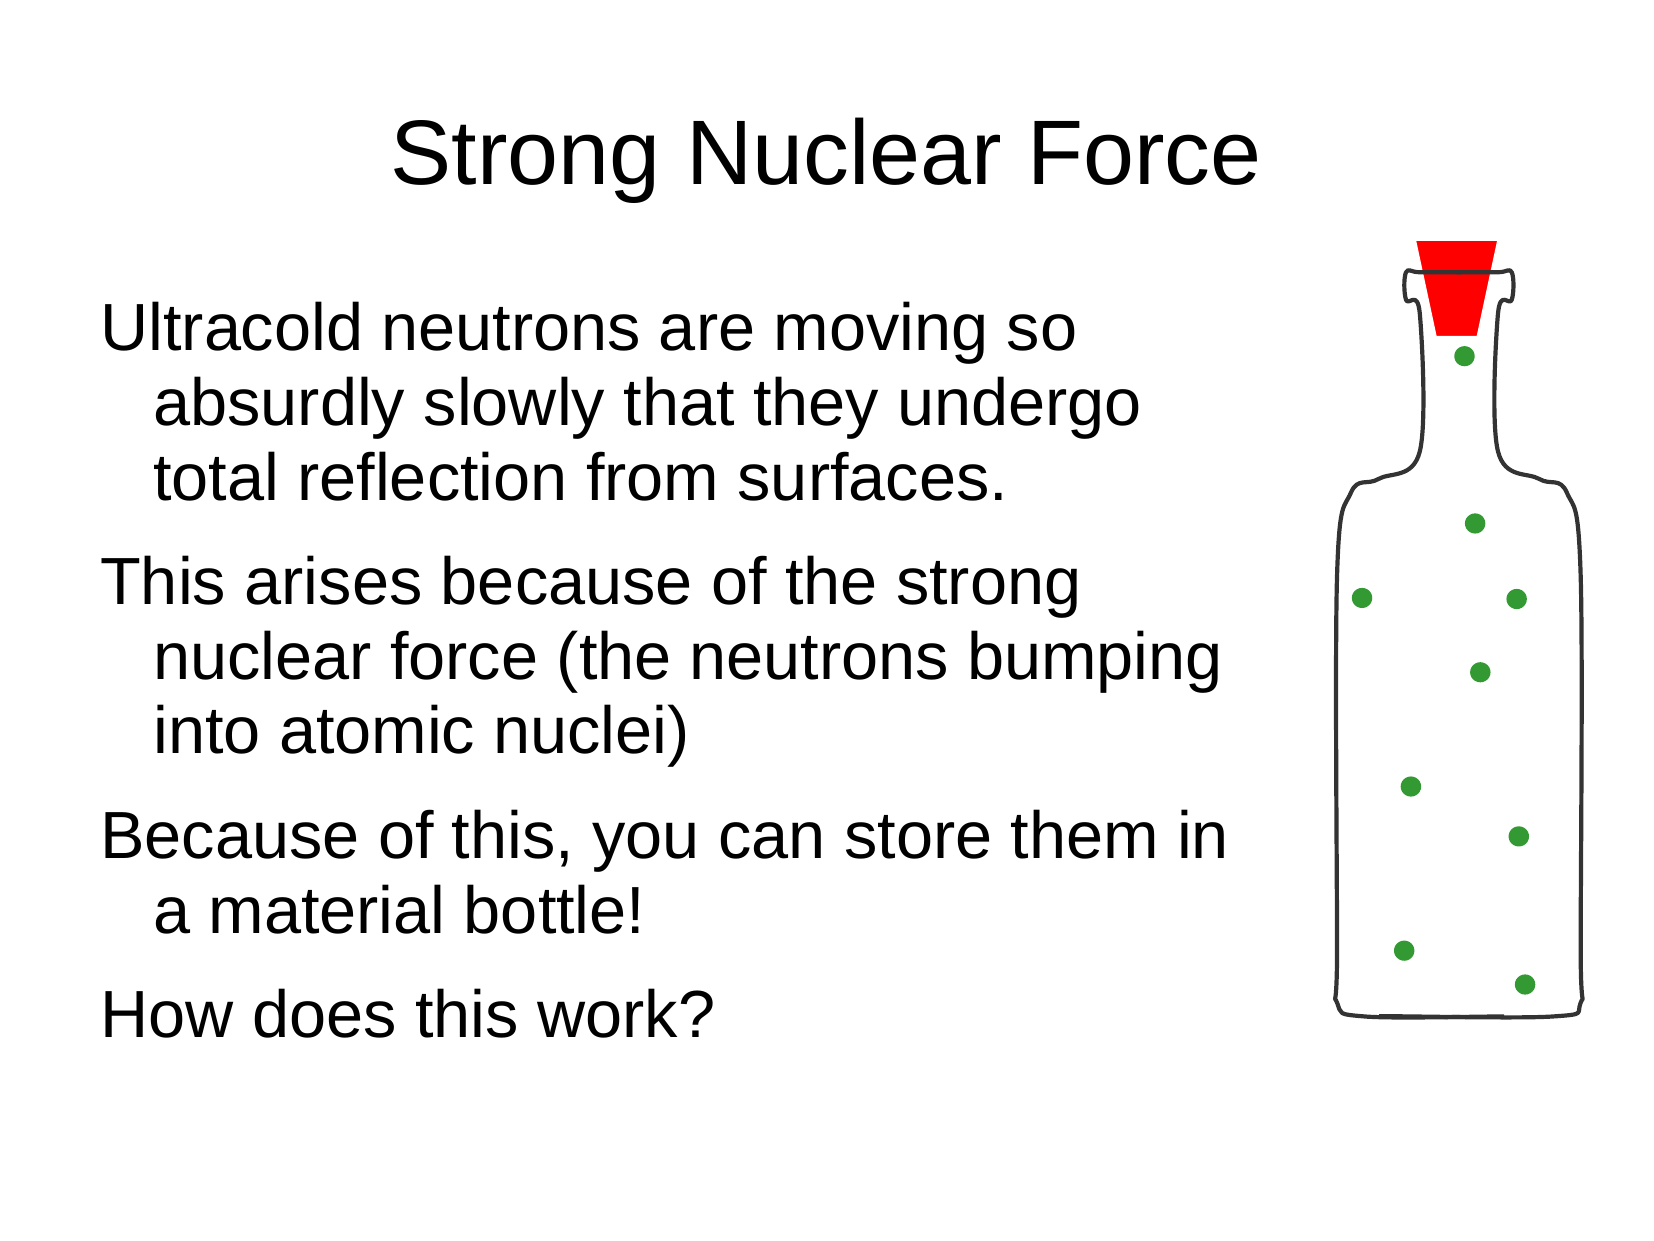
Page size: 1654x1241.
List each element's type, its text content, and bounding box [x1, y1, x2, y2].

text_box [1422, 275, 1491, 337]
text_box [1514, 974, 1536, 995]
text_box [1506, 588, 1527, 610]
text_box [1400, 776, 1422, 797]
list Ultracold neutrons are moving so absurdly slowly that they undergo total reflection from surfaces. This arises because of the strong nuclear force (the neutrons bumping into atomic nuclei) Because of this, you can store them in a material bottle! How does this work? [82, 290, 1241, 1127]
text_box [1415, 240, 1498, 270]
text_box [1454, 346, 1475, 367]
text_box [1508, 826, 1530, 847]
text_box [1470, 662, 1491, 683]
text_box [1464, 513, 1486, 534]
text_box [1393, 940, 1415, 961]
title Strong Nuclear Force [82, 56, 1571, 250]
text_box [1351, 587, 1373, 609]
